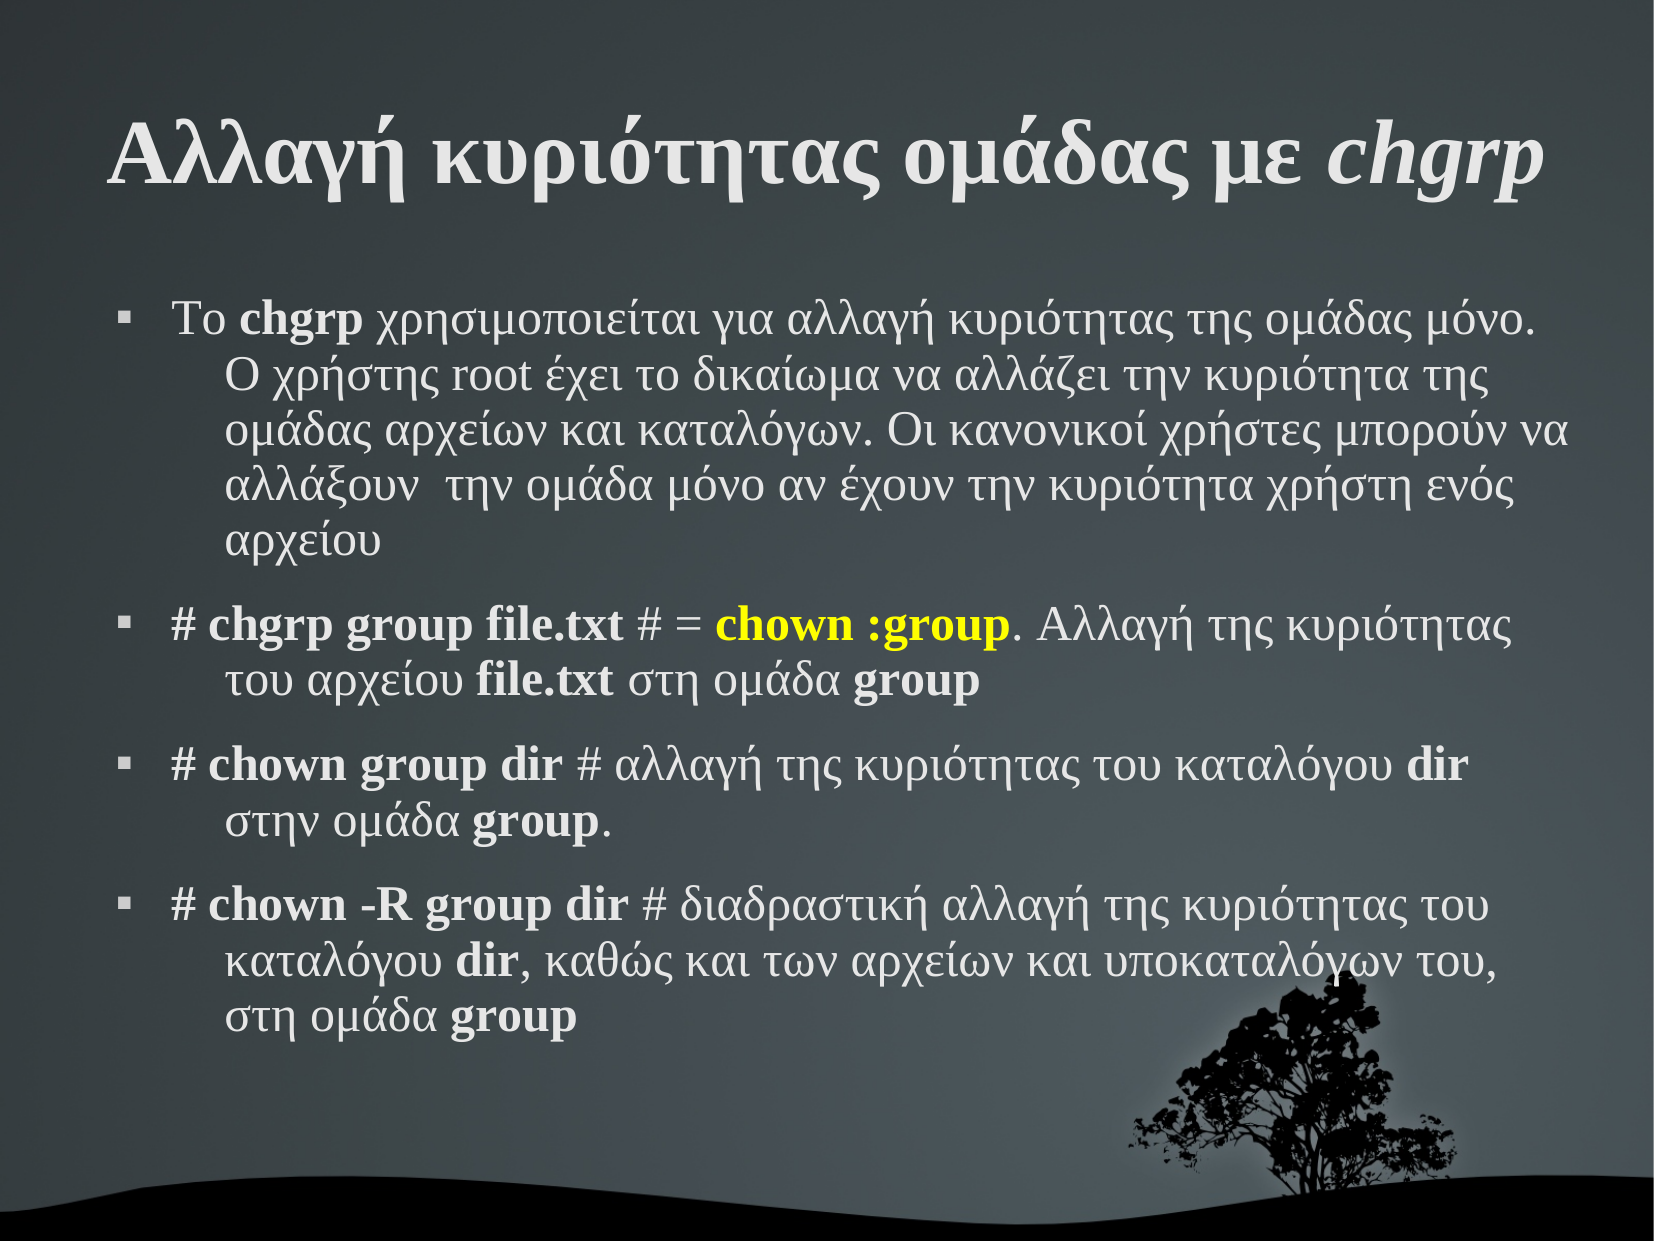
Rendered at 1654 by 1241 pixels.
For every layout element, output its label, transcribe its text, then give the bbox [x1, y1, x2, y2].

picture [0, 0, 1654, 1241]
title Αλλαγή κυριότητας ομάδας με chgrp [82, 49, 1571, 257]
list To chgrp χρησιμοποιείται για αλλαγή κυριότητας της ομάδας μόνο. Ο χρήστης root έχει το δικαίωμα να αλλάζει την κυριότητα της ομάδας αρχείων και καταλόγων. Οι κανονικοί χρήστες μπορούν να αλλάξουν την ομάδα μόνο αν έχουν την κυριότητα χρήστη ενός αρχείου # chgrp group file.txt # = chown :group. Aλλαγή της κυριότητας του αρχείου file.txt στη ομάδα group # chown group dir # αλλαγή της κυριότητας του καταλόγου dir στην ομάδα group. # chown -R group dir # διαδραστική αλλαγή της κυριότητας του καταλόγου dir, καθώς και των αρχείων και υποκαταλόγων του, στη ομάδα group [82, 290, 1571, 1233]
